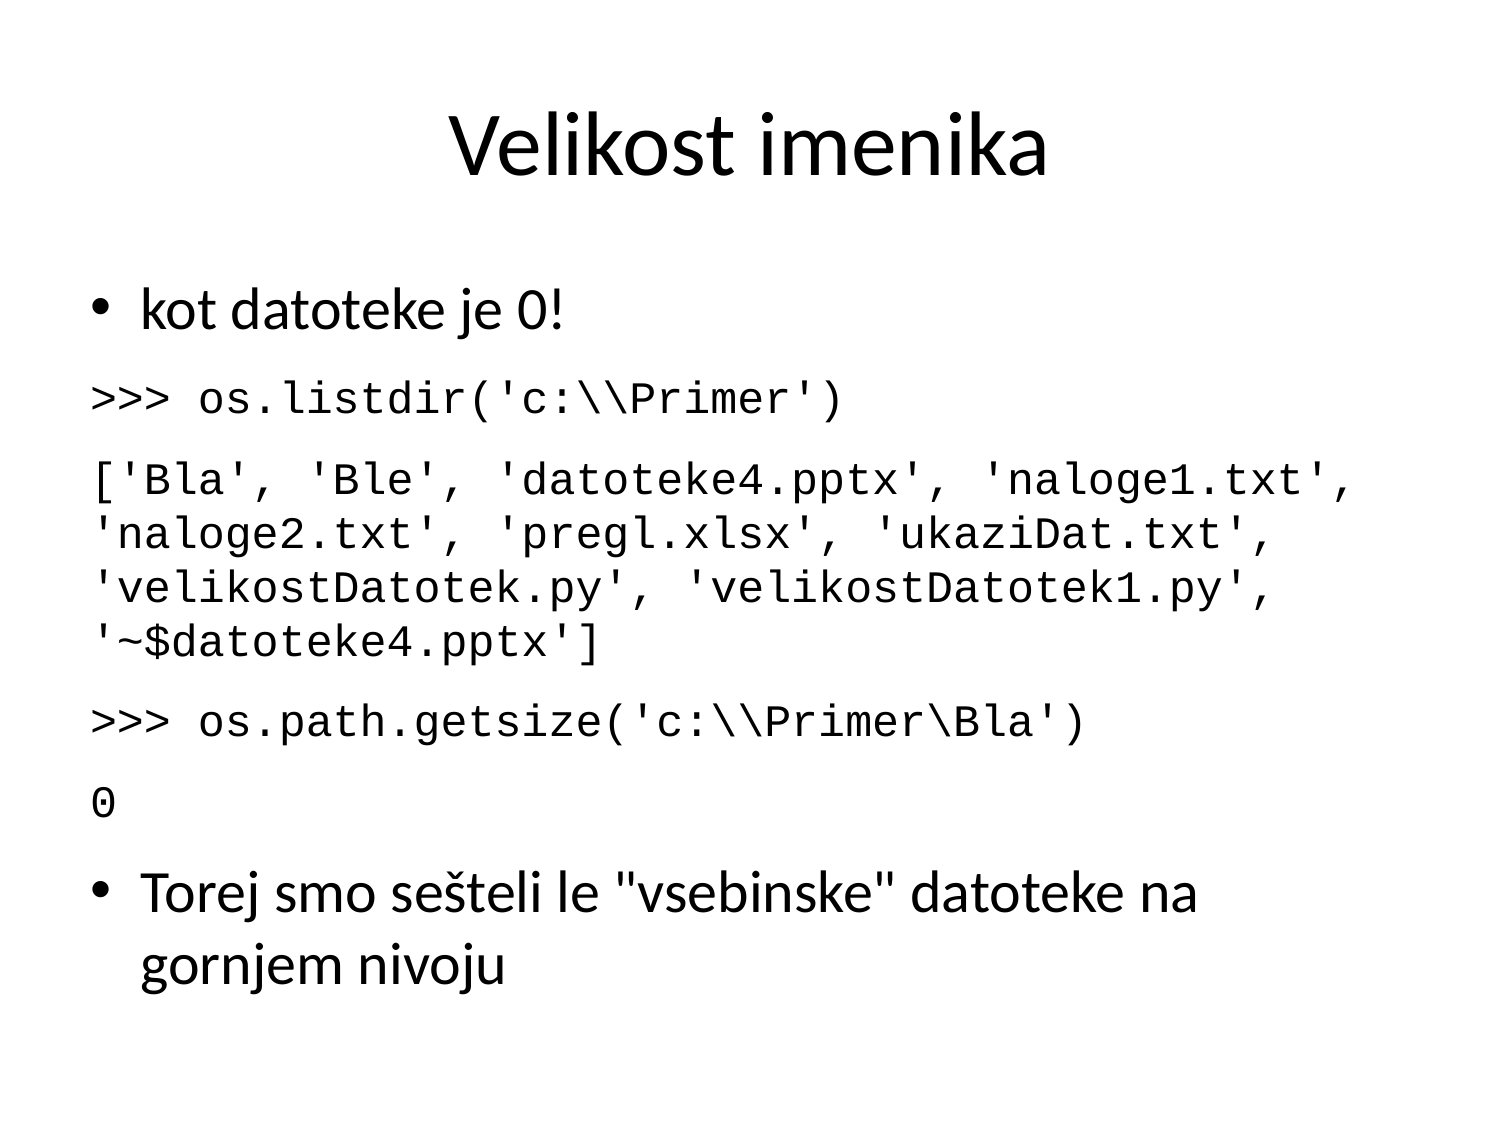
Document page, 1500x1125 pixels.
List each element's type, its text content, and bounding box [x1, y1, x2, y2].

title Velikost imenika [75, 45, 1425, 233]
list kot datoteke je 0! >>> os.listdir('c:\\Primer') ['Bla', 'Ble', 'datoteke4.pptx', 'naloge1.txt', 'naloge2.txt', 'pregl.xlsx', 'ukaziDat.txt', 'velikostDatotek.py', 'velikostDatotek1.py', '~$datoteke4.pptx'] >>> os.path.getsize('c:\\Primer\Bla') 0 Torej smo sešteli le "vsebinske" datoteke na gornjem nivoju [75, 262, 1425, 1005]
